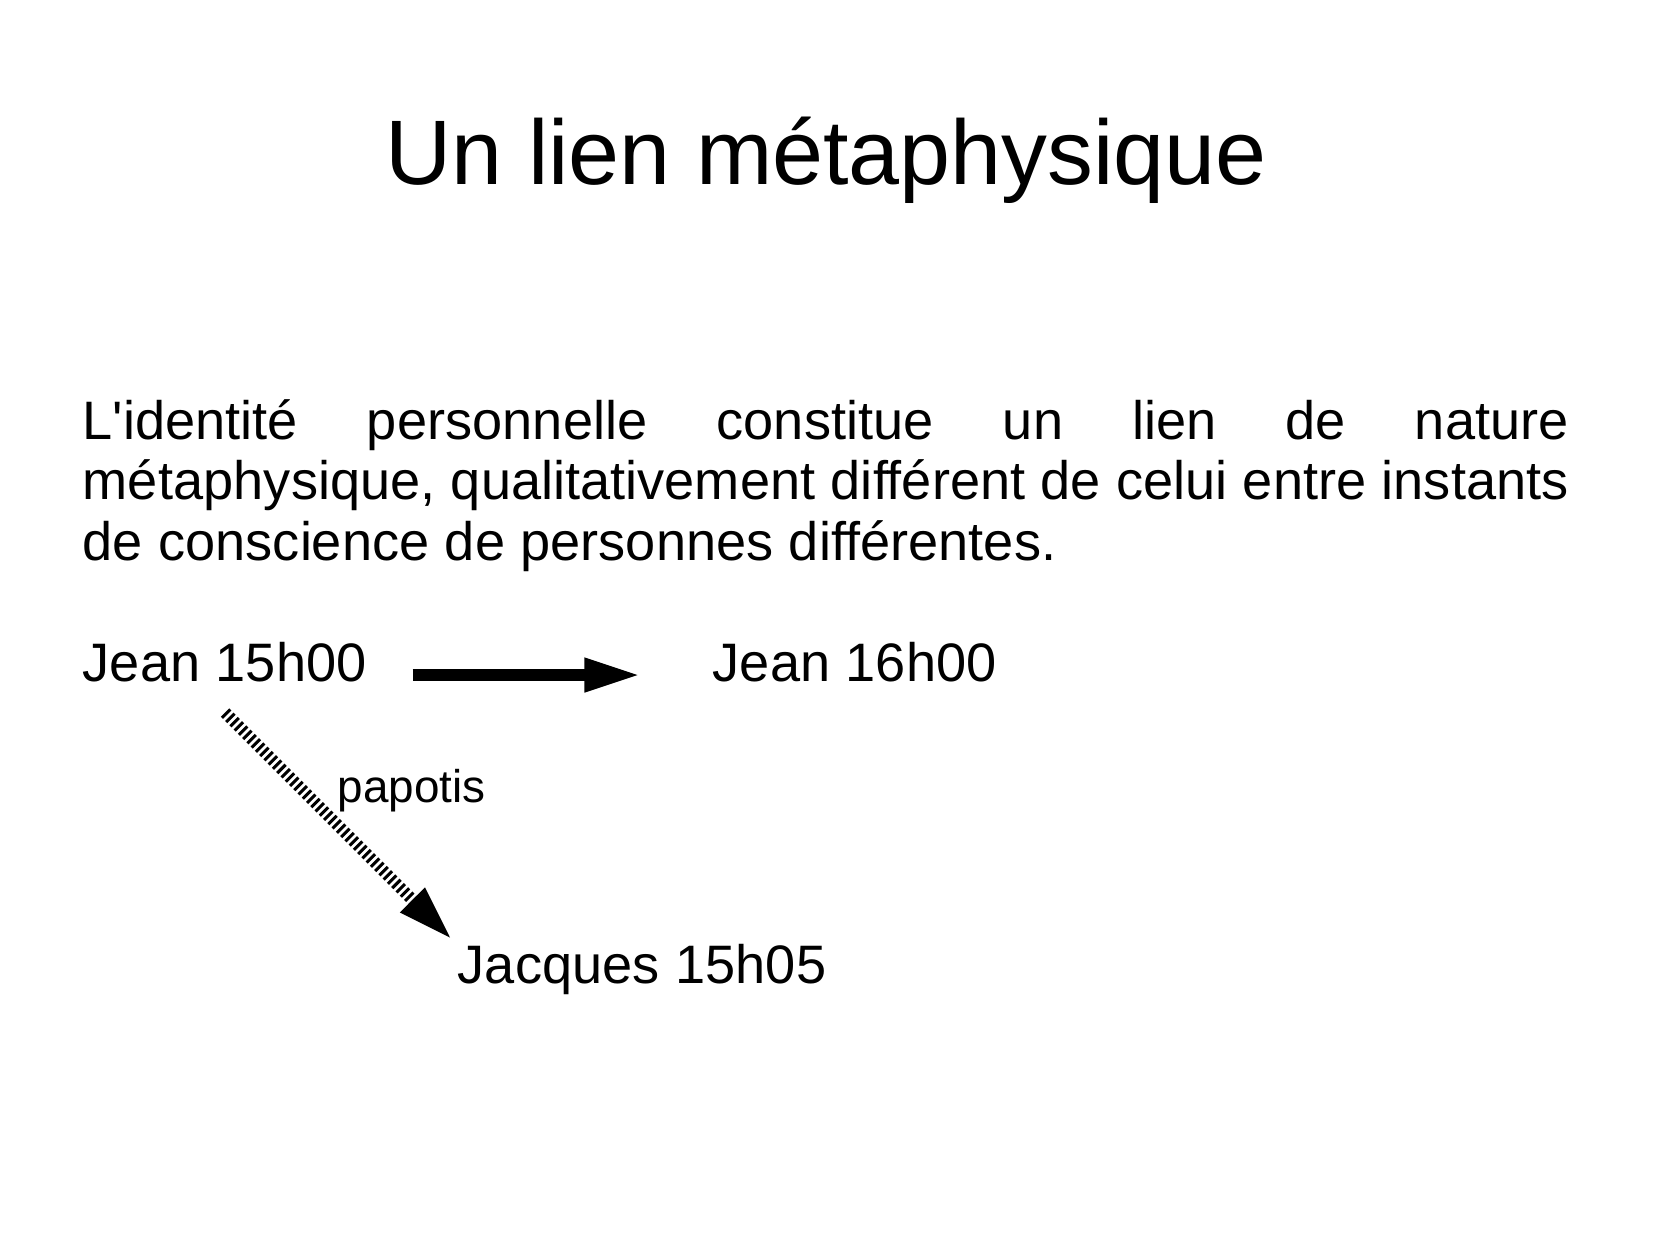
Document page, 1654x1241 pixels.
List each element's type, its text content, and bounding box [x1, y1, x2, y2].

title Un lien métaphysique [82, 56, 1571, 250]
text_box L'identité personnelle constitue un lien de nature métaphysique, qualitativement différent de celui entre instants de conscience de personnes différentes. Jean 15h00 Jean 16h00 papotis Jacques 15h05 [82, 262, 1571, 1124]
